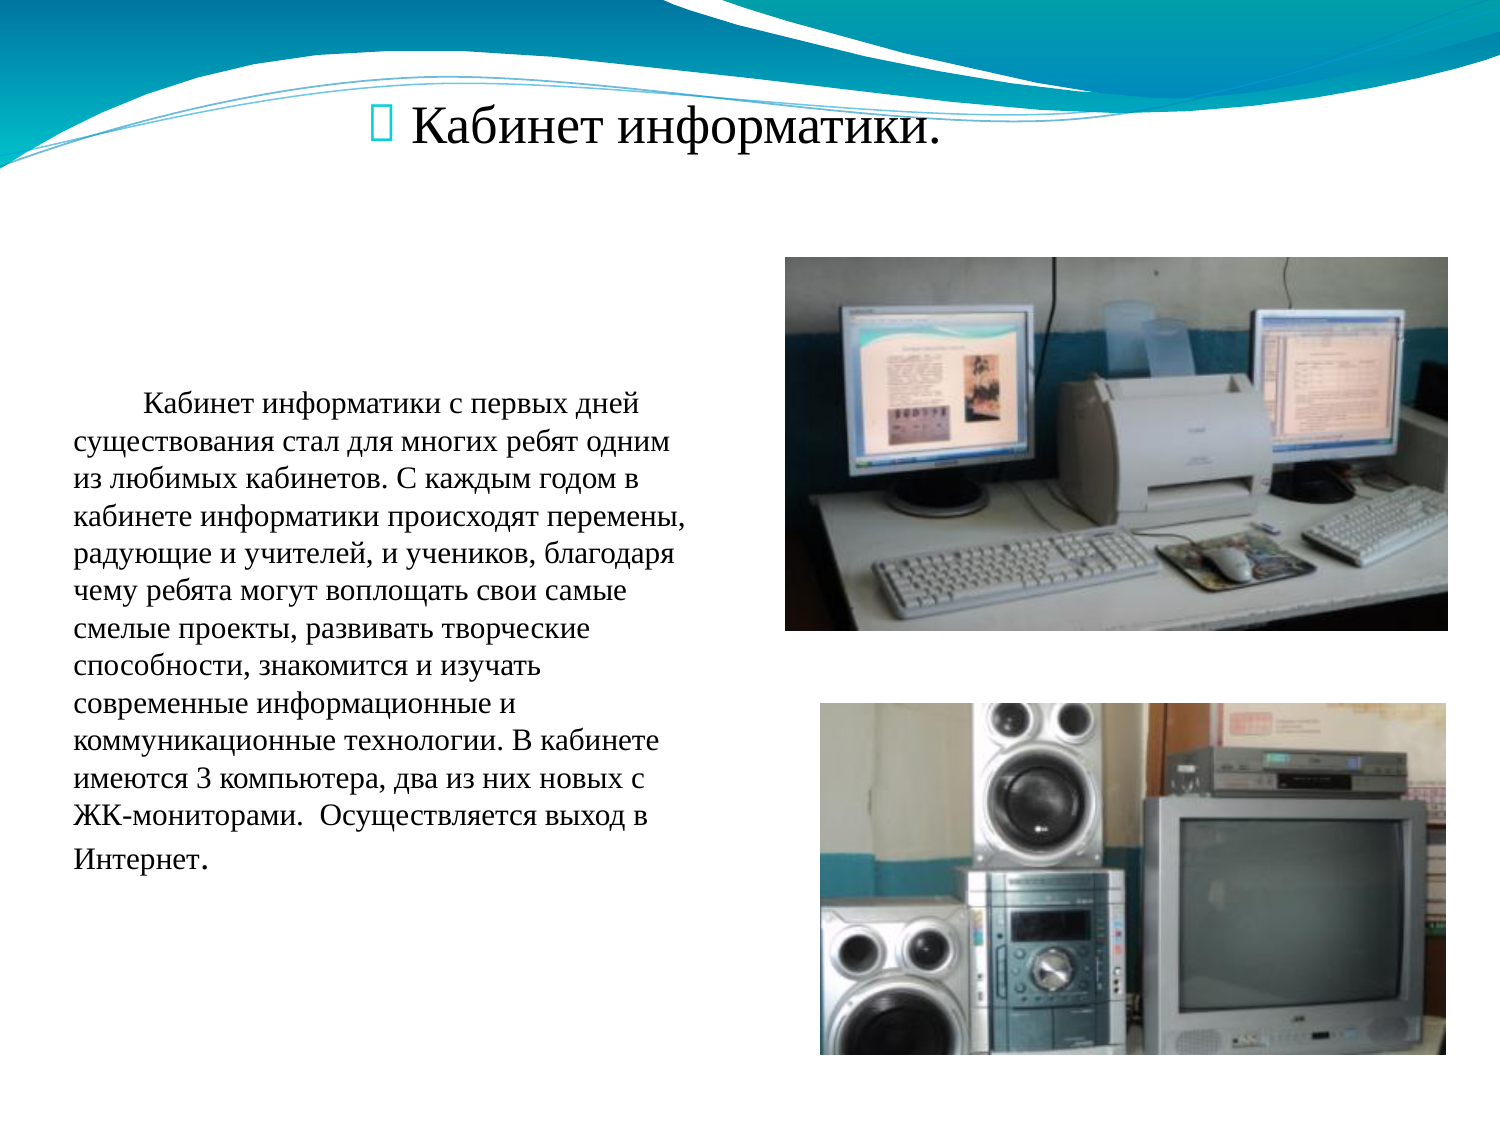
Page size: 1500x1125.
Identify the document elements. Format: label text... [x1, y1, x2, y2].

picture [820, 703, 1446, 1055]
list Кабинет информатики с первых дней существования стал для многих ребят одним из любимых кабинетов. С каждым годом в кабинете информатики происходят перемены, радующие и учителей, и учеников, благодаря чему ребята могут воплощать свои самые смелые проекты, развивать творческие способности, знакомится и изучать современные информационные и коммуникационные технологии. В кабинете имеются 3 компьютера, два из них новых с ЖК-мониторами. Осуществляется выход в Интернет. [58, 210, 722, 1032]
list Кабинет информатики. [351, 82, 1015, 191]
picture [785, 257, 1448, 631]
title [75, 115, 1425, 303]
